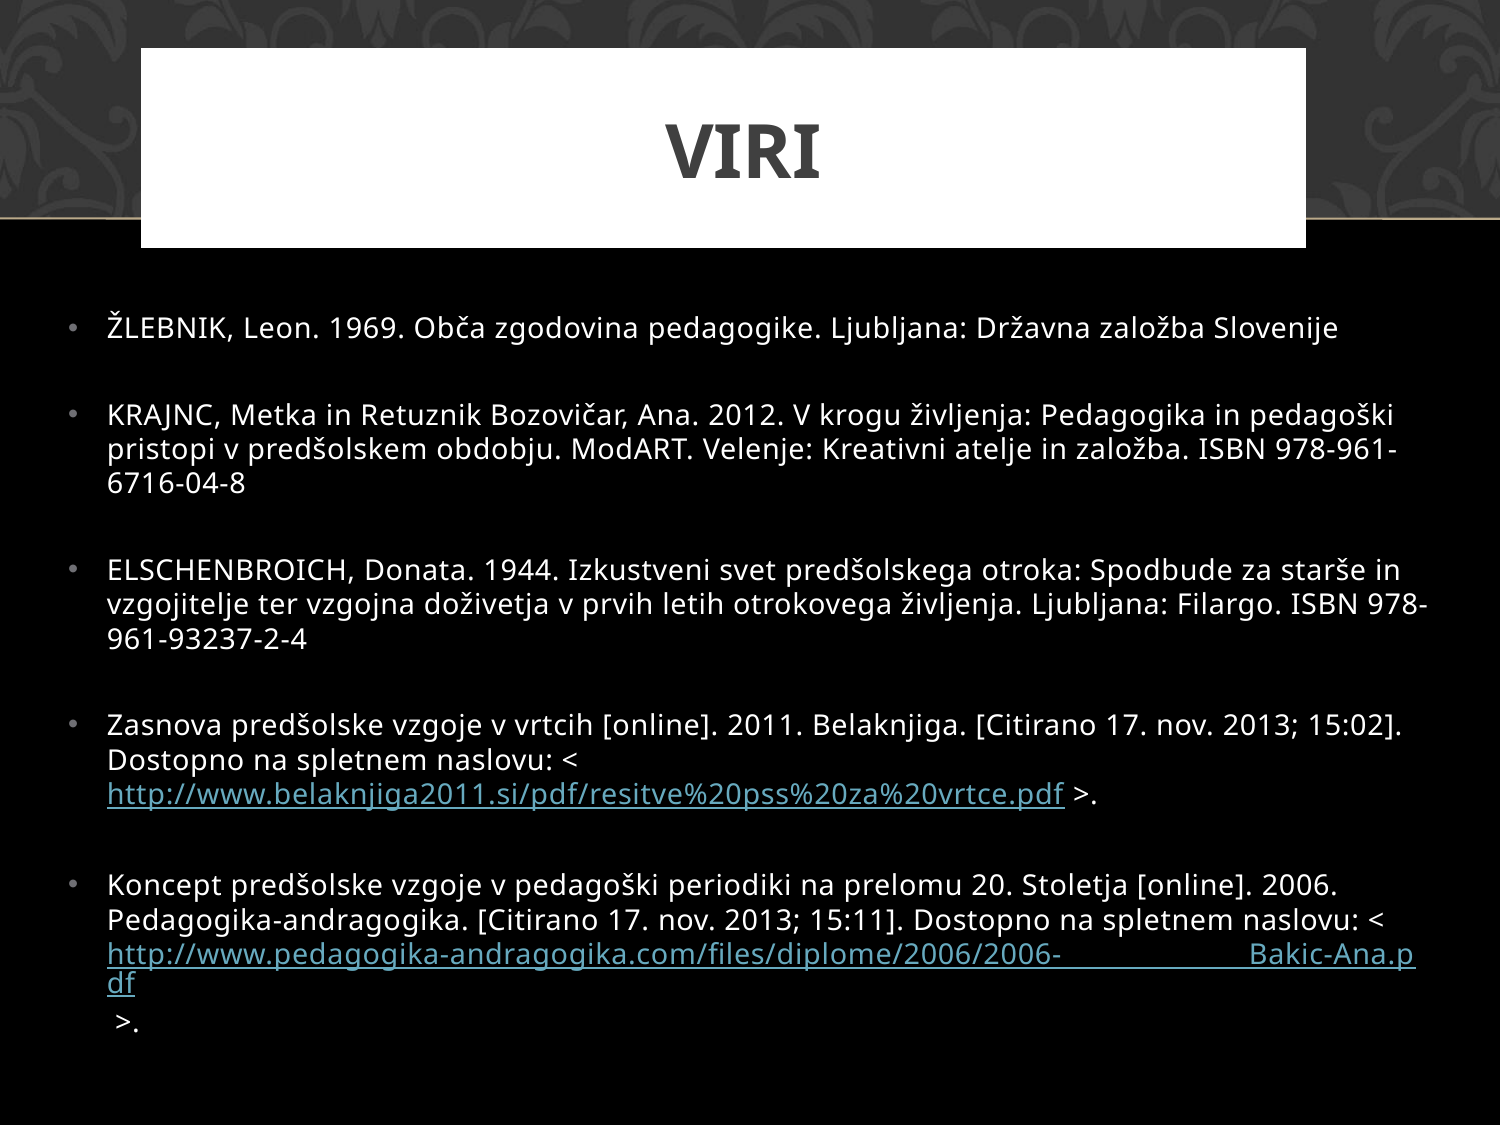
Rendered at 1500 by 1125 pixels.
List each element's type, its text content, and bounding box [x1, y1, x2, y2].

picture [0, 0, 1500, 217]
list ŽLEBNIK, Leon. 1969. Obča zgodovina pedagogike. Ljubljana: Državna založba Slovenije KRAJNC, Metka in Retuznik Bozovičar, Ana. 2012. V krogu življenja: Pedagogika in pedagoški pristopi v predšolskem obdobju. ModART. Velenje: Kreativni atelje in založba. ISBN 978-961-6716-04-8 ELSCHENBROICH, Donata. 1944. Izkustveni svet predšolskega otroka: Spodbude za starše in vzgojitelje ter vzgojna doživetja v prvih letih otrokovega življenja. Ljubljana: Filargo. ISBN 978-961-93237-2-4 Zasnova predšolske vzgoje v vrtcih [online]. 2011. Belaknjiga. [Citirano 17. nov. 2013; 15:02]. Dostopno na spletnem naslovu: < http://www.belaknjiga2011.si/pdf/resitve%20pss%20za%20vrtce.pdf >. Koncept predšolske vzgoje v pedagoški periodiki na prelomu 20. Stoletja [online]. 2006. Pedagogika-andragogika. [Citirano 17. nov. 2013; 15:11]. Dostopno na spletnem naslovu: < http://www.pedagogika-andragogika.com/files/diplome/2006/2006- Bakic-Ana.pdf >. [53, 302, 1447, 1035]
title VIRI [147, 54, 1300, 243]
